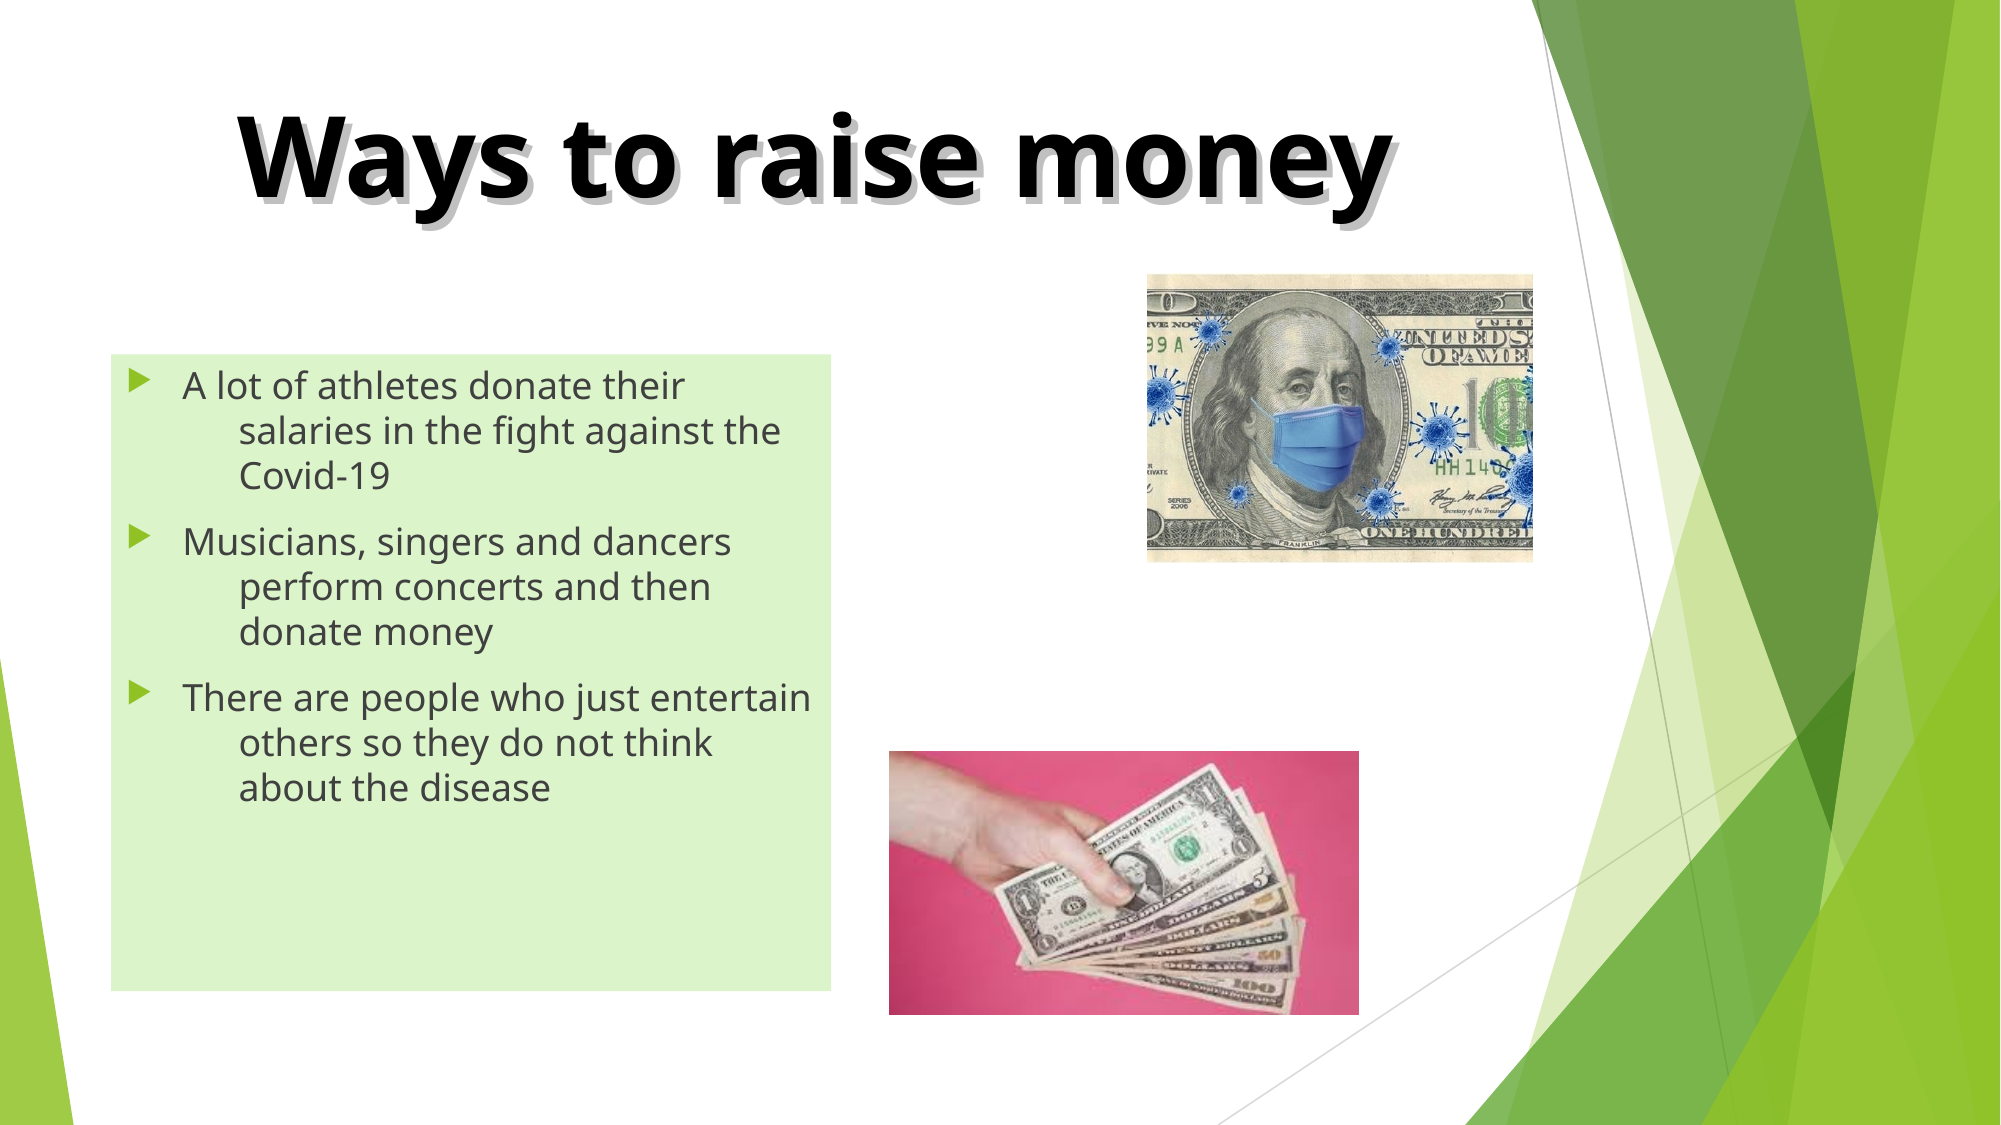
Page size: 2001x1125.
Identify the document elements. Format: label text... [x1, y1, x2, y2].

list A lot of athletes donate their salaries in the fight against the Covid-19 Musicians, singers and dancers perform concerts and then donate money There are people who just entertain others so they do not think about the disease [111, 354, 832, 992]
picture [889, 751, 1359, 1015]
picture [1147, 273, 1533, 563]
text_box Ways to raise money [223, 78, 1410, 228]
